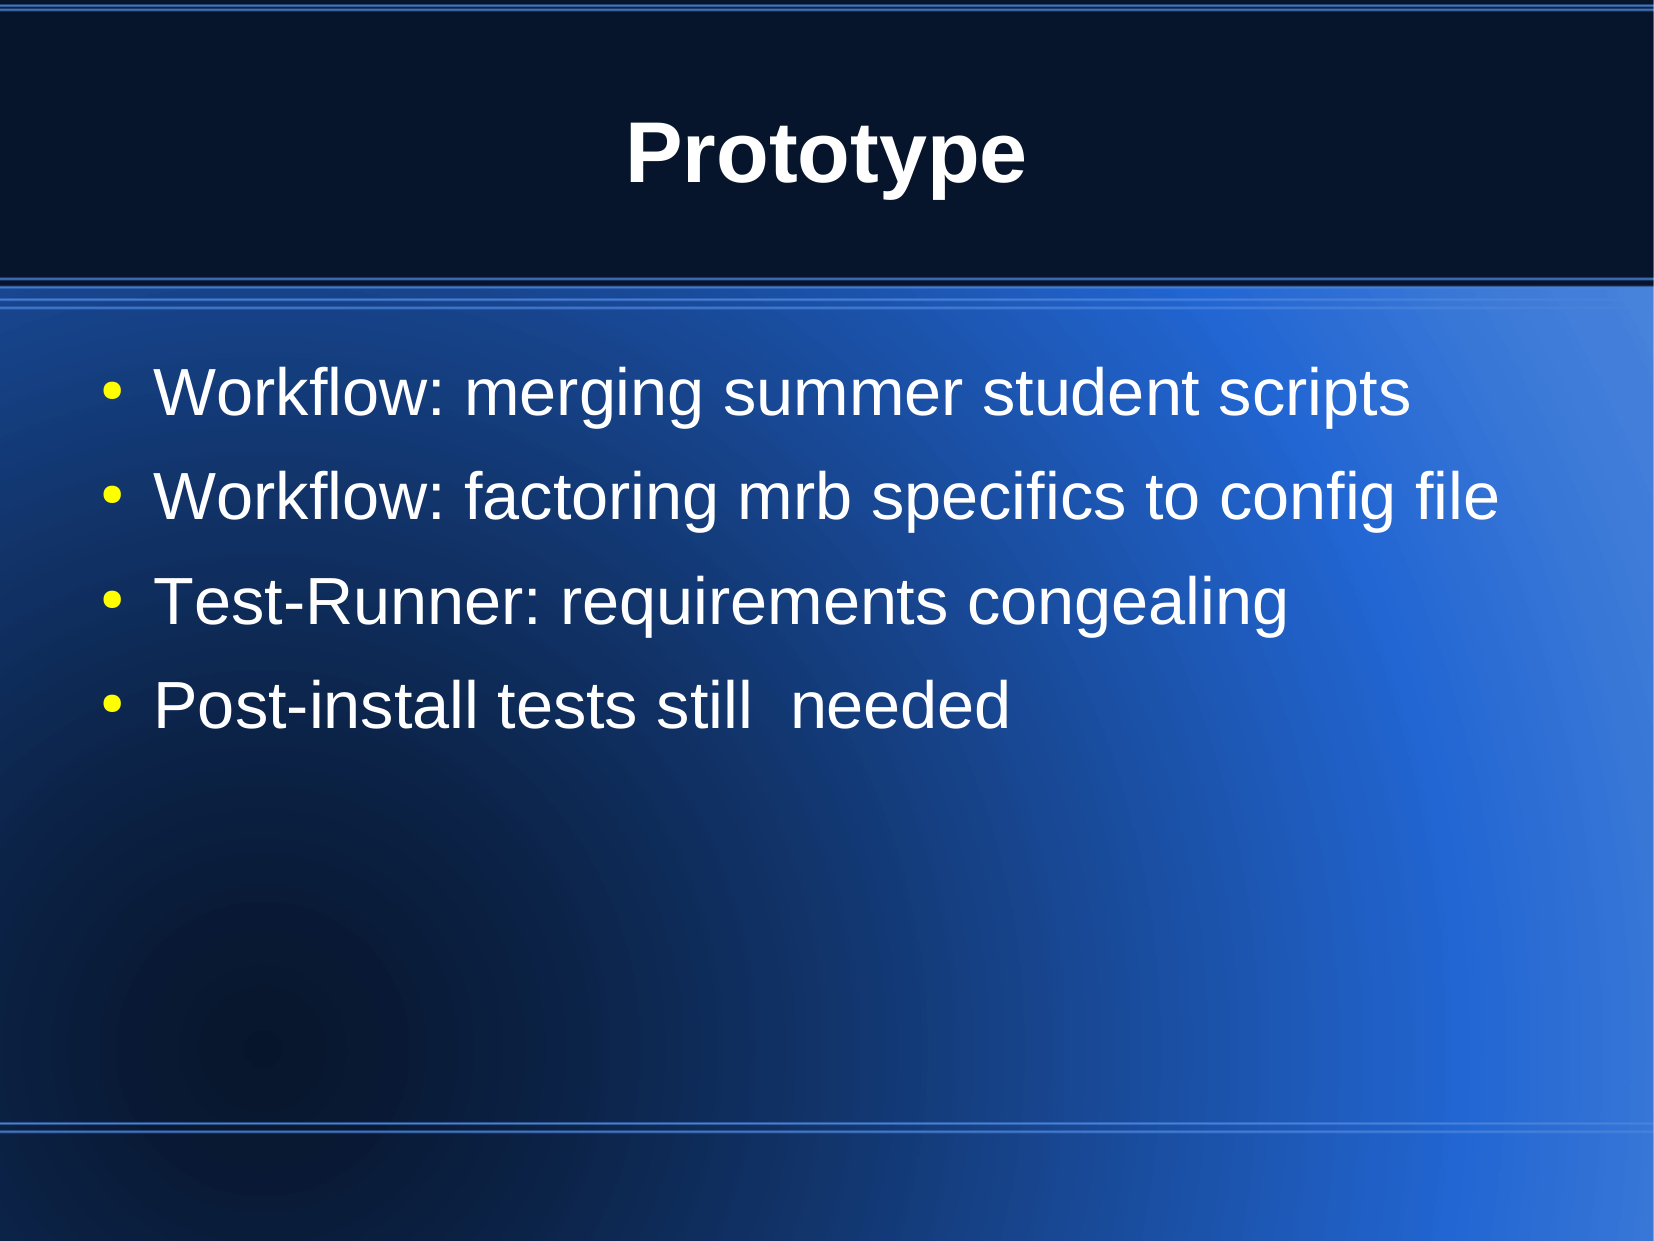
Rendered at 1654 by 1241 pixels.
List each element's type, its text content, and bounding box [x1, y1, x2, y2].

list Workflow: merging summer student scripts Workflow: factoring mrb specifics to config file Test-Runner: requirements congealing Post-install tests still needed [82, 355, 1571, 1174]
picture [0, 0, 1654, 1241]
title Prototype [82, 49, 1571, 257]
